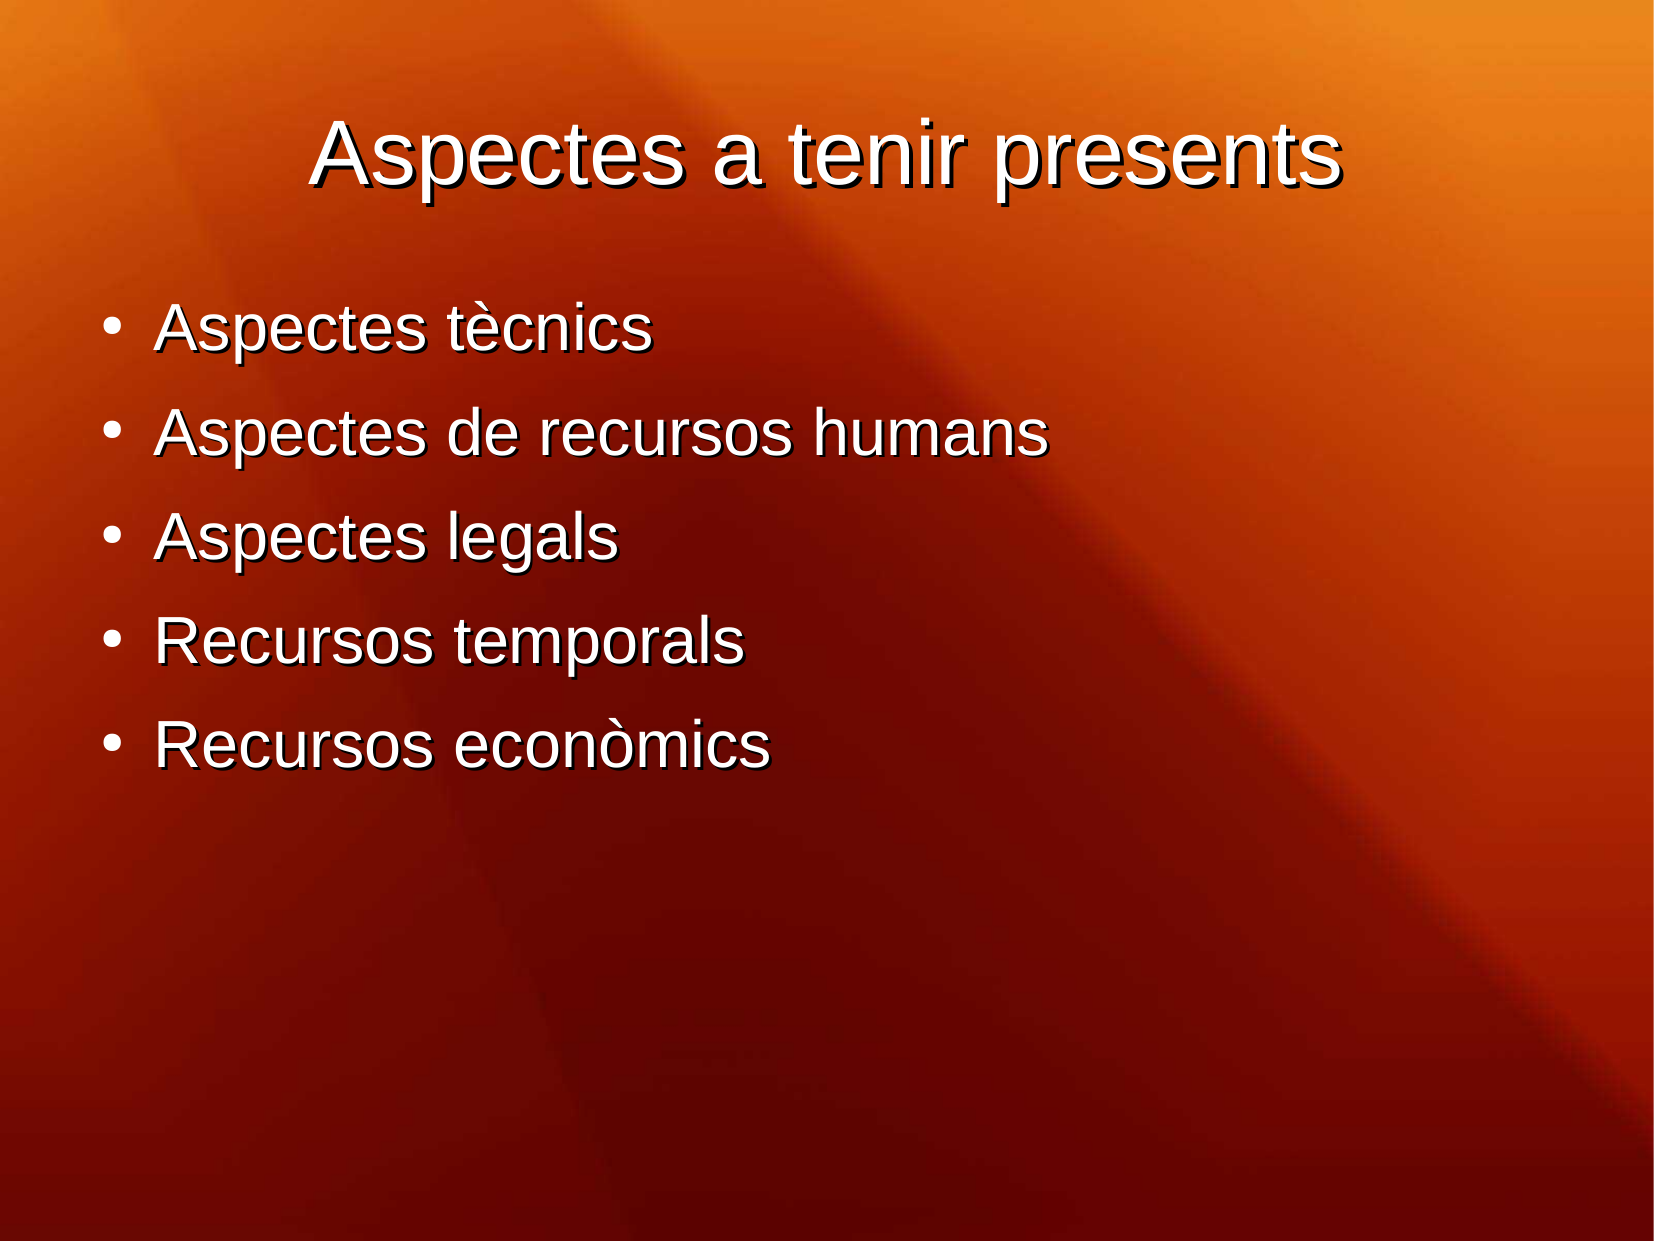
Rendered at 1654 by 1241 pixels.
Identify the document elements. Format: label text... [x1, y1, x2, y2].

list Aspectes tècnics Aspectes de recursos humans Aspectes legals Recursos temporals Recursos econòmics [82, 290, 1571, 1094]
picture [0, 0, 1654, 1241]
title Aspectes a tenir presents [82, 56, 1571, 250]
